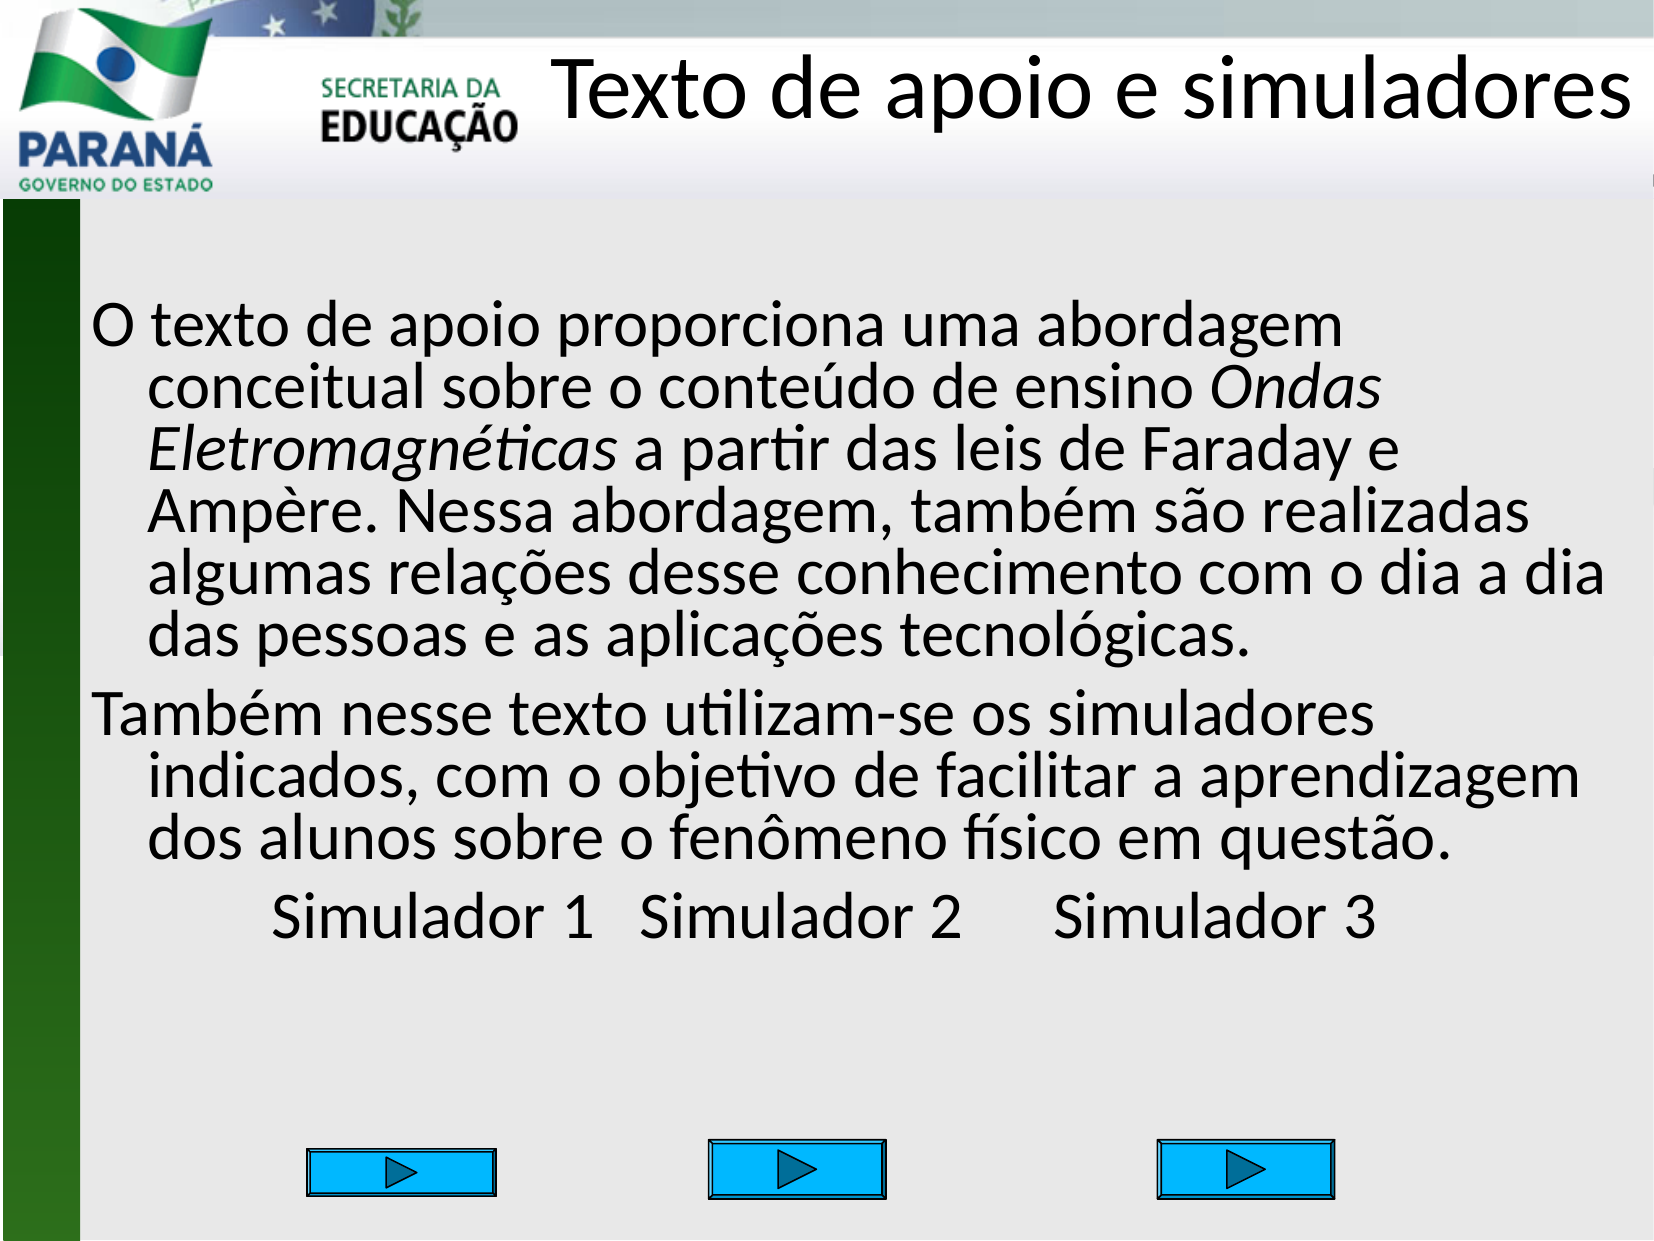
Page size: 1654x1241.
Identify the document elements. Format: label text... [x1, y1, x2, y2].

list O texto de apoio proporciona uma abordagem conceitual sobre o conteúdo de ensino Ondas Eletromagnéticas a partir das leis de Faraday e Ampère. Nessa abordagem, também são realizadas algumas relações desse conhecimento com o dia a dia das pessoas e as aplicações tecnológicas. Também nesse texto utilizam-se os simuladores indicados, com o objetivo de facilitar a aprendizagem dos alunos sobre o fenômeno físico em questão. Simulador 1 Simulador 2 Simulador 3 [76, 289, 1648, 1152]
title Texto de apoio e simuladores [519, 42, 1654, 263]
text_box [308, 1148, 497, 1197]
picture [0, 0, 1654, 199]
text_box [710, 1139, 886, 1199]
text_box [1159, 1139, 1335, 1199]
